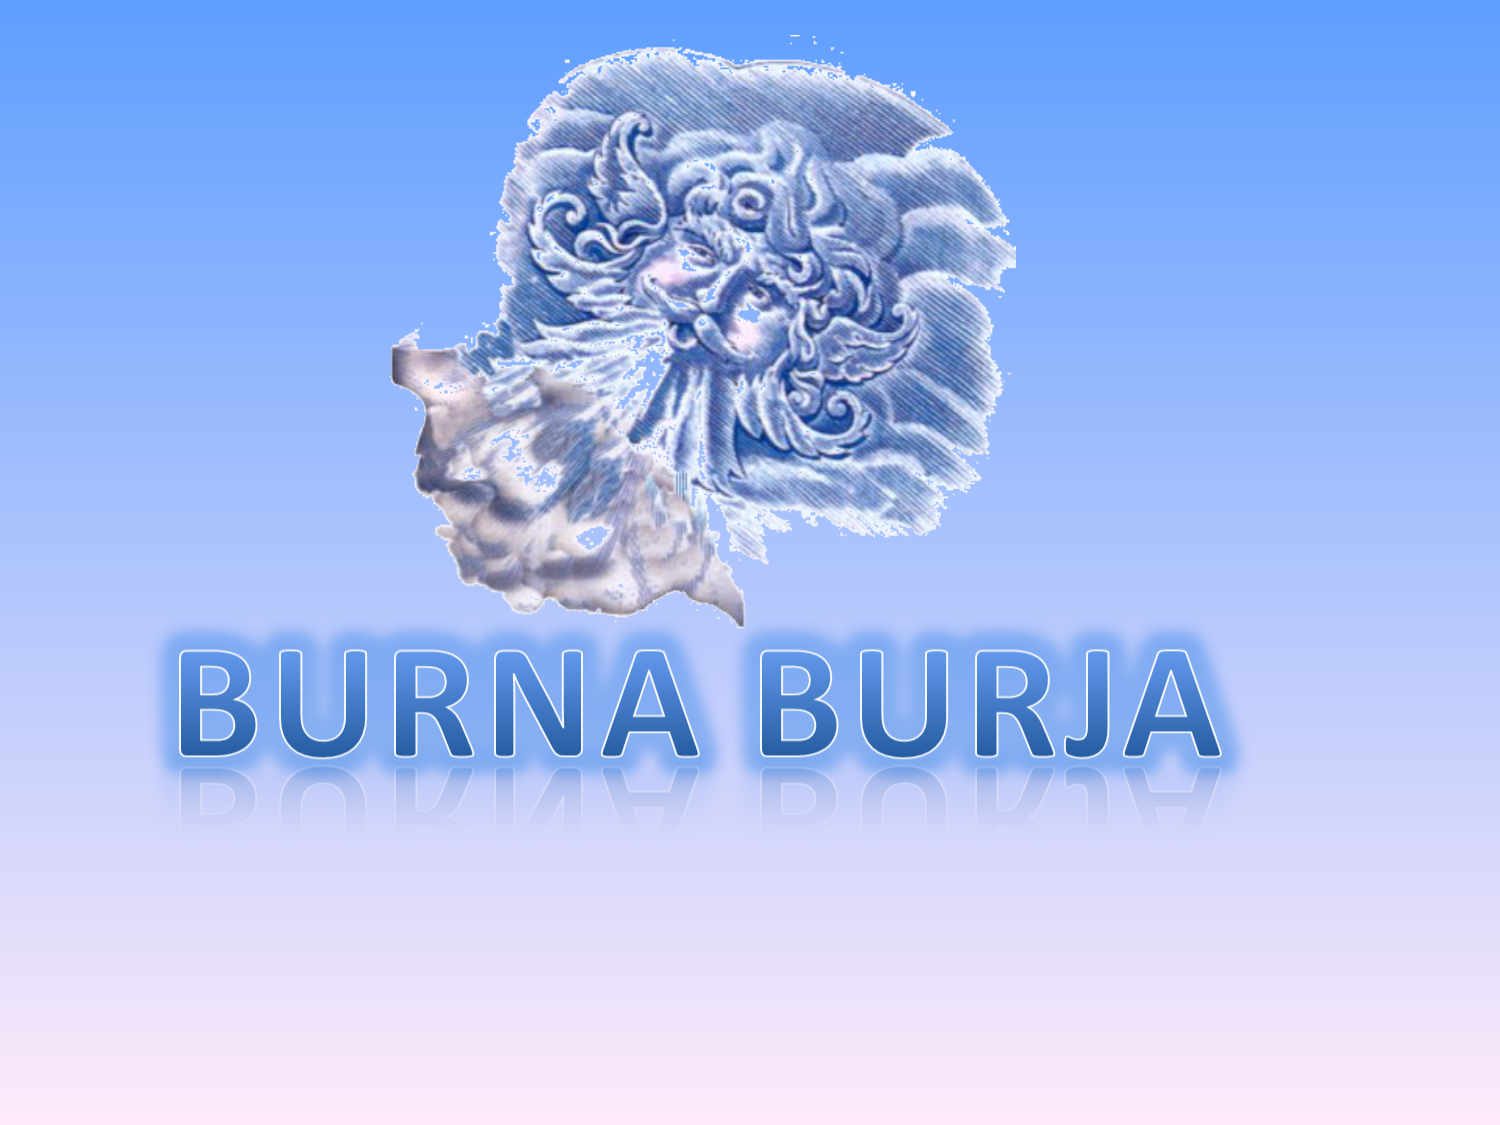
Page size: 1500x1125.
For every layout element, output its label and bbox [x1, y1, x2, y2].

picture [26, 35, 1370, 1016]
